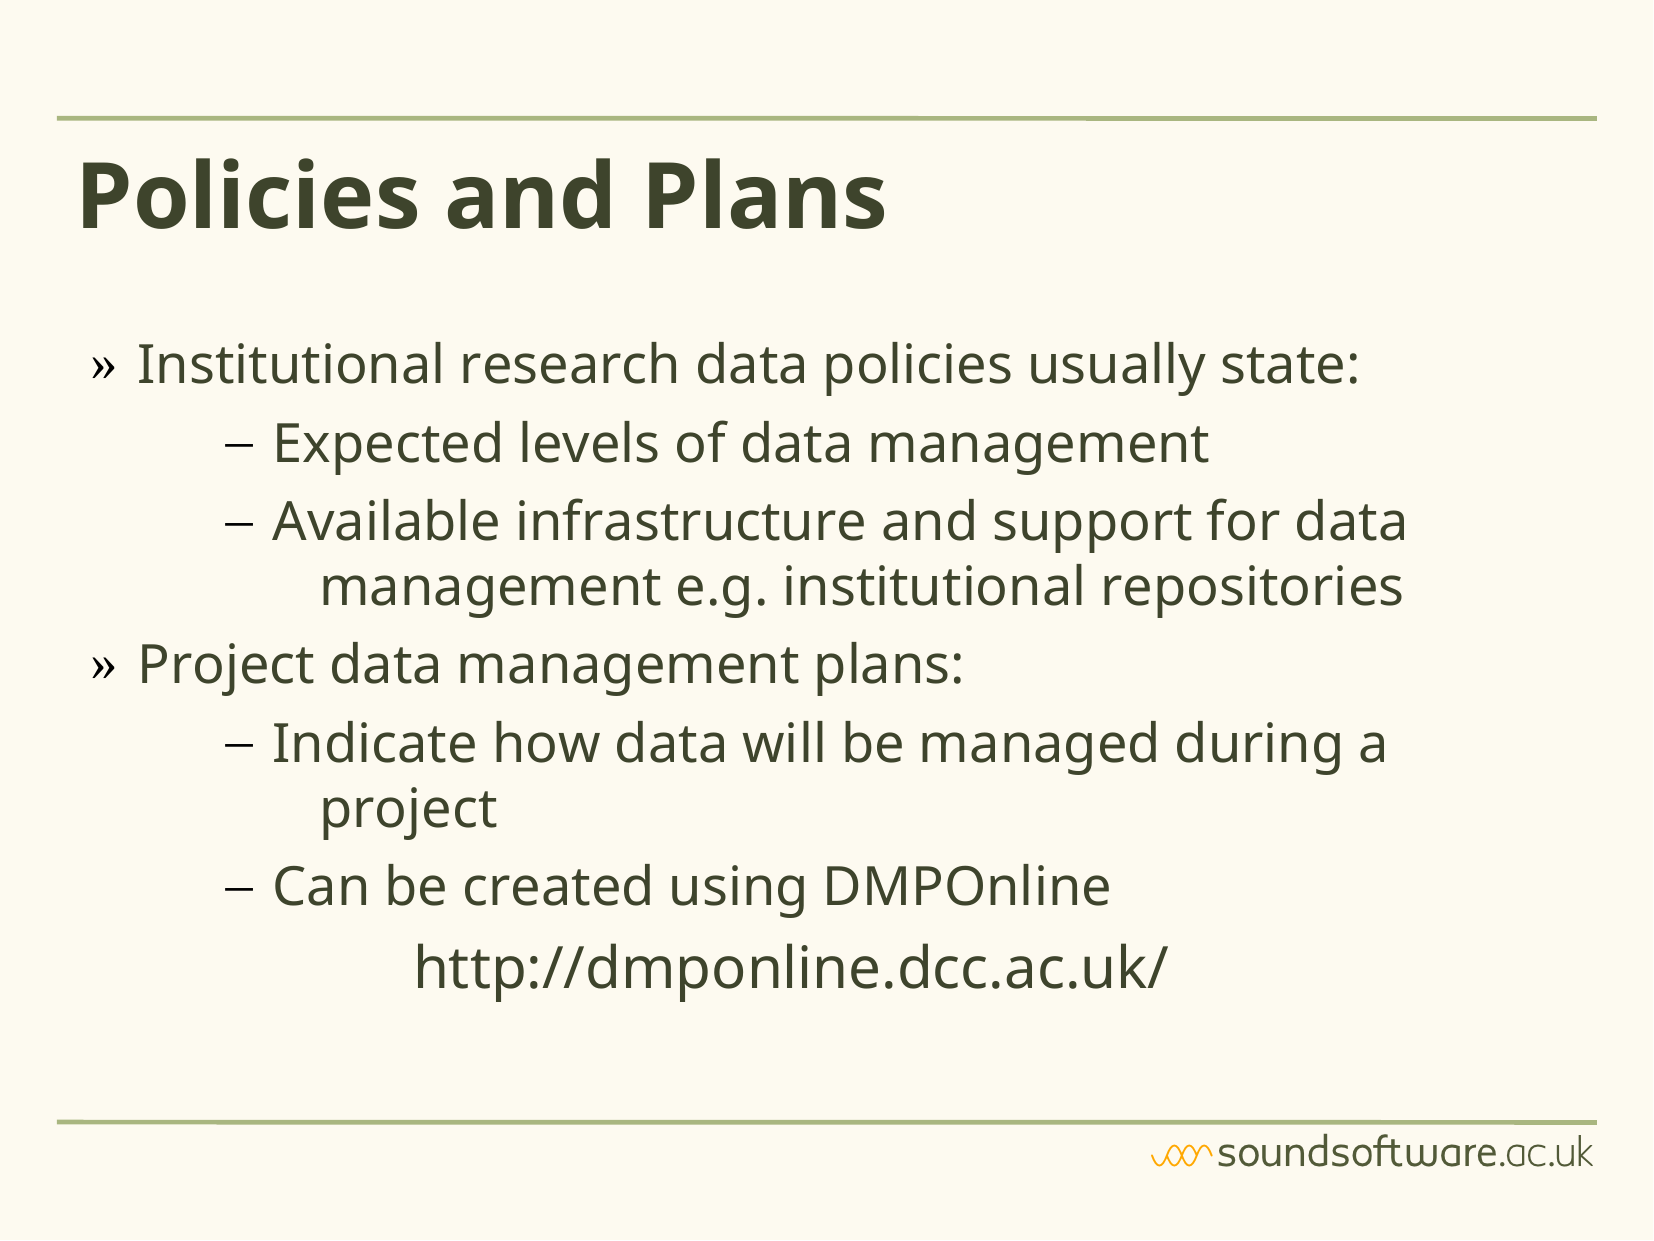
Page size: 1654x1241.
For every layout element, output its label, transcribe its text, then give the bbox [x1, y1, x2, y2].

picture [1151, 1140, 1593, 1167]
list Institutional research data policies usually state: Expected levels of data management Available infrastructure and support for data management e.g. institutional repositories Project data management plans: Indicate how data will be managed during a project Can be created using DMPOnline http://dmponline.dcc.ac.uk/ [59, 321, 1594, 1140]
title Policies and Plans [59, 109, 1594, 274]
